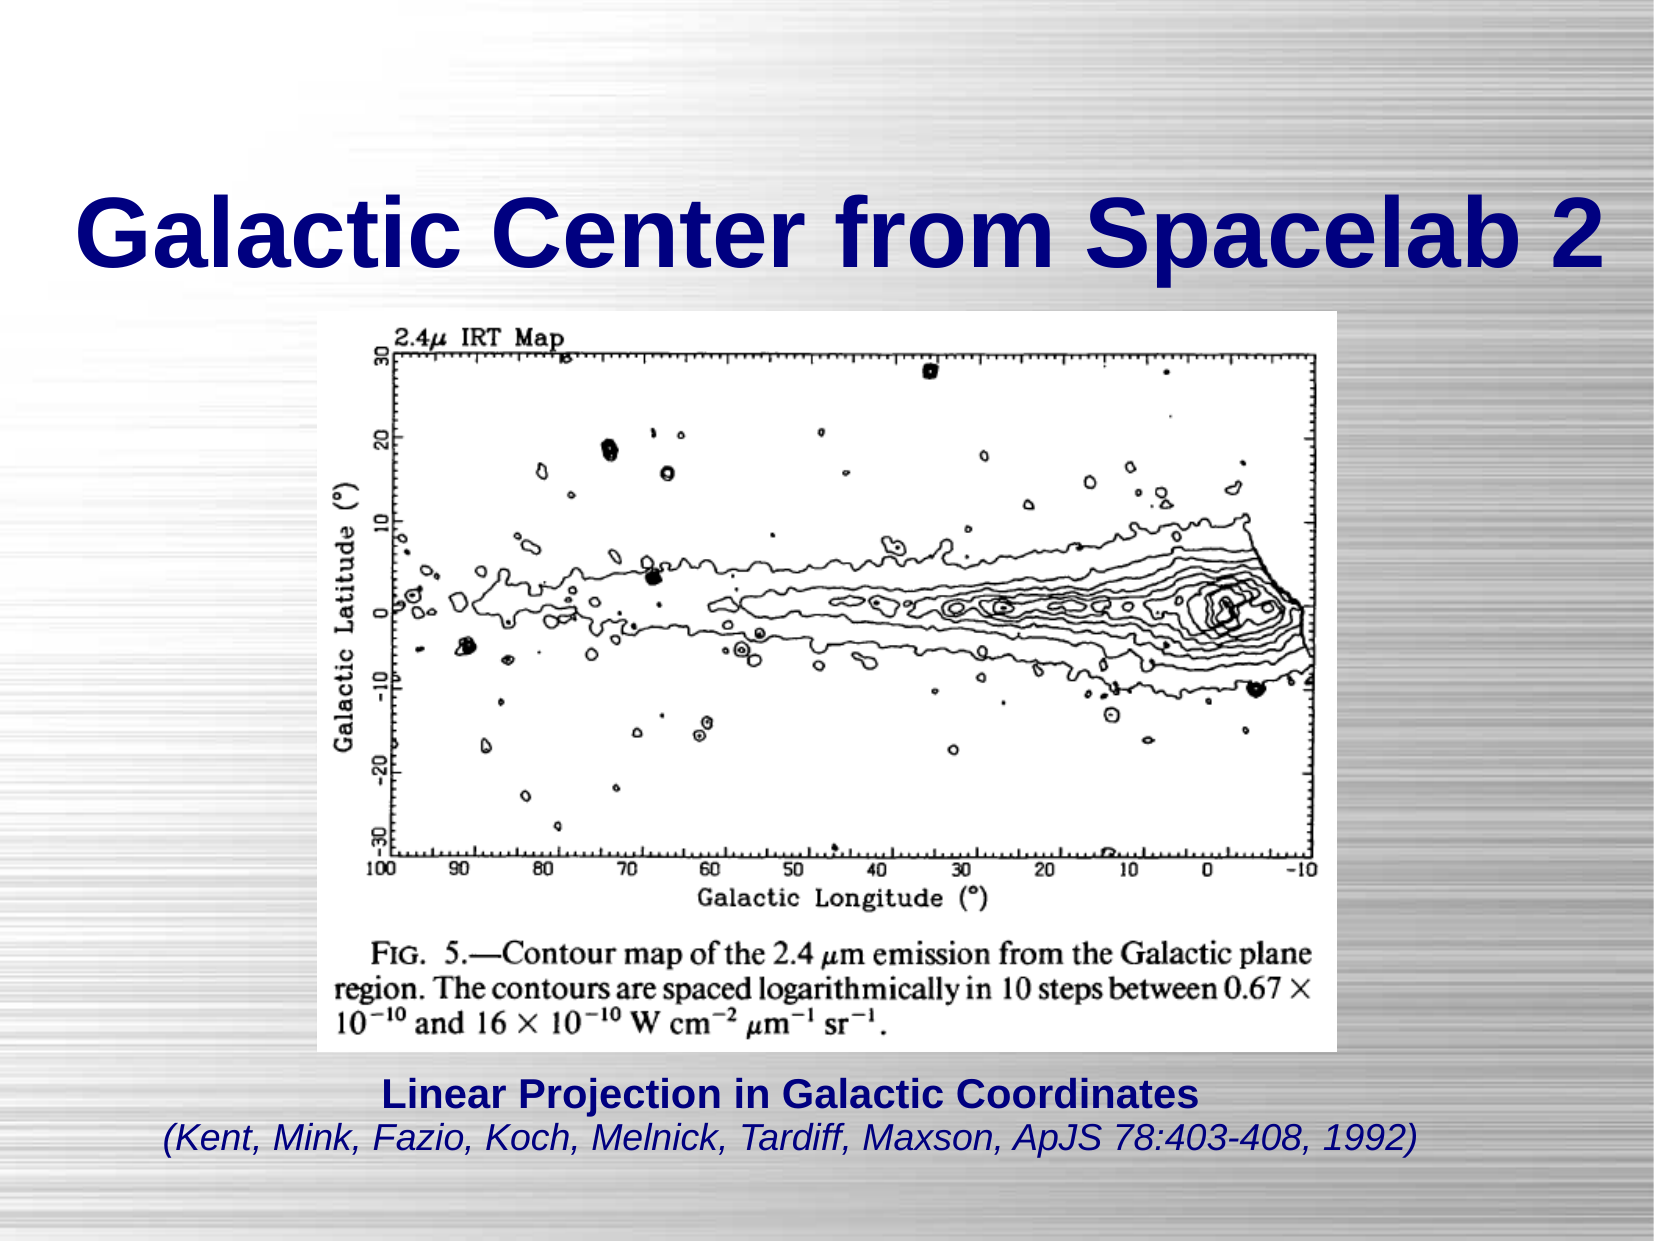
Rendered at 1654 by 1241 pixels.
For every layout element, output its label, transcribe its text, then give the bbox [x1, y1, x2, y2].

picture [0, 0, 1654, 1241]
text_box Galactic Center from Spacelab 2 [29, 169, 1625, 297]
text_box Linear Projection in Galactic Coordinates (Kent, Mink, Fazio, Koch, Melnick, Tardiff, Maxson, ApJS 78:403-408, 1992) [147, 1062, 1435, 1168]
